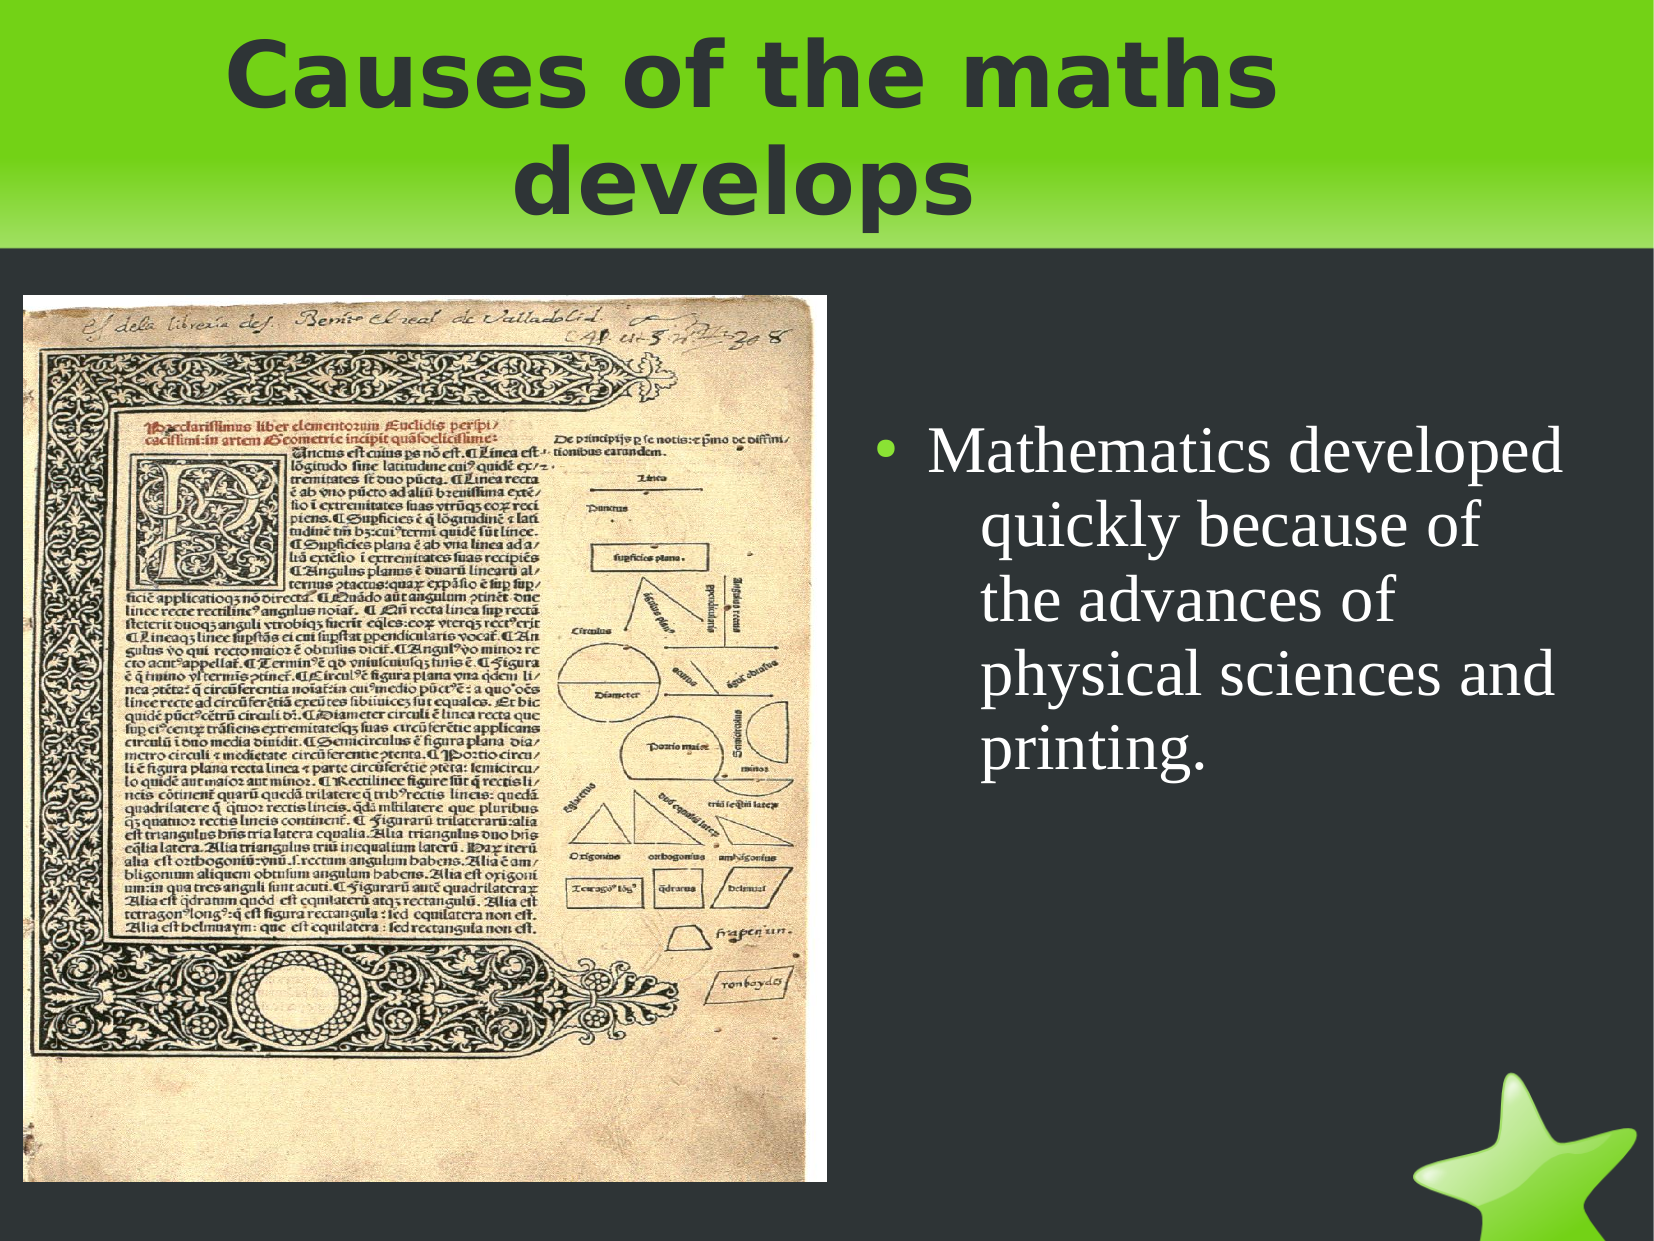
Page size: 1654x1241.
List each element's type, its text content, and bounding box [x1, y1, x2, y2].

list Mathematics developed quickly because of the advances of physical sciences and printing. [838, 413, 1565, 1218]
picture [0, 0, 1654, 1241]
title Causes of the maths develops [224, 22, 1300, 237]
